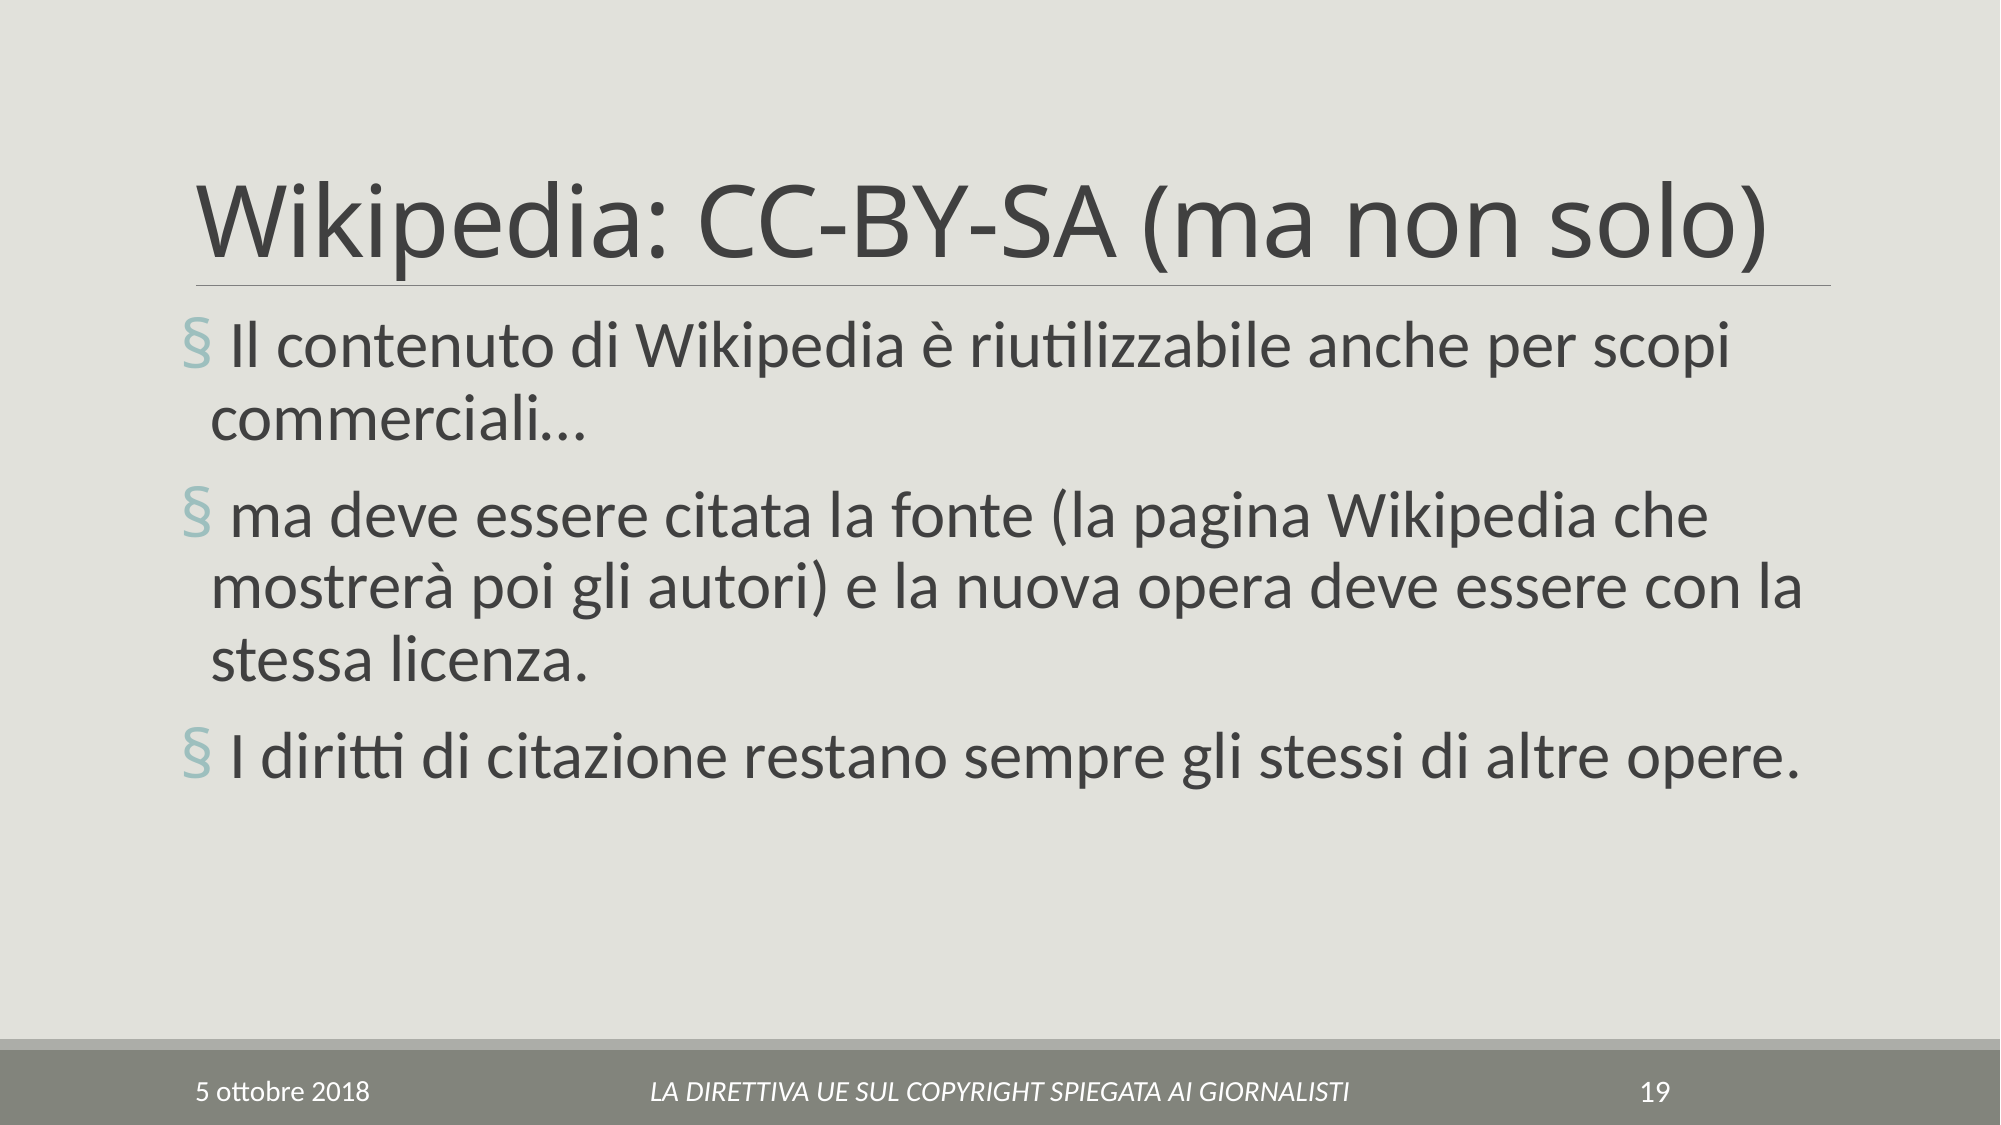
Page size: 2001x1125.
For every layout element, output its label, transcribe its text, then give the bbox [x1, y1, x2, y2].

text_box 19 [1624, 1059, 1840, 1120]
text_box La direttiva Ue sul copyright spiegata ai giornalisti [604, 1059, 1396, 1120]
title Wikipedia: CC-BY-SA (ma non solo) [180, 47, 1831, 286]
text_box 5 ottobre 2018 [180, 1059, 586, 1120]
list Il contenuto di Wikipedia è riutilizzabile anche per scopi commerciali… ma deve essere citata la fonte (la pagina Wikipedia che mostrerà poi gli autori) e la nuova opera deve essere con la stessa licenza. I diritti di citazione restano sempre gli stessi di altre opere. [180, 302, 1831, 963]
